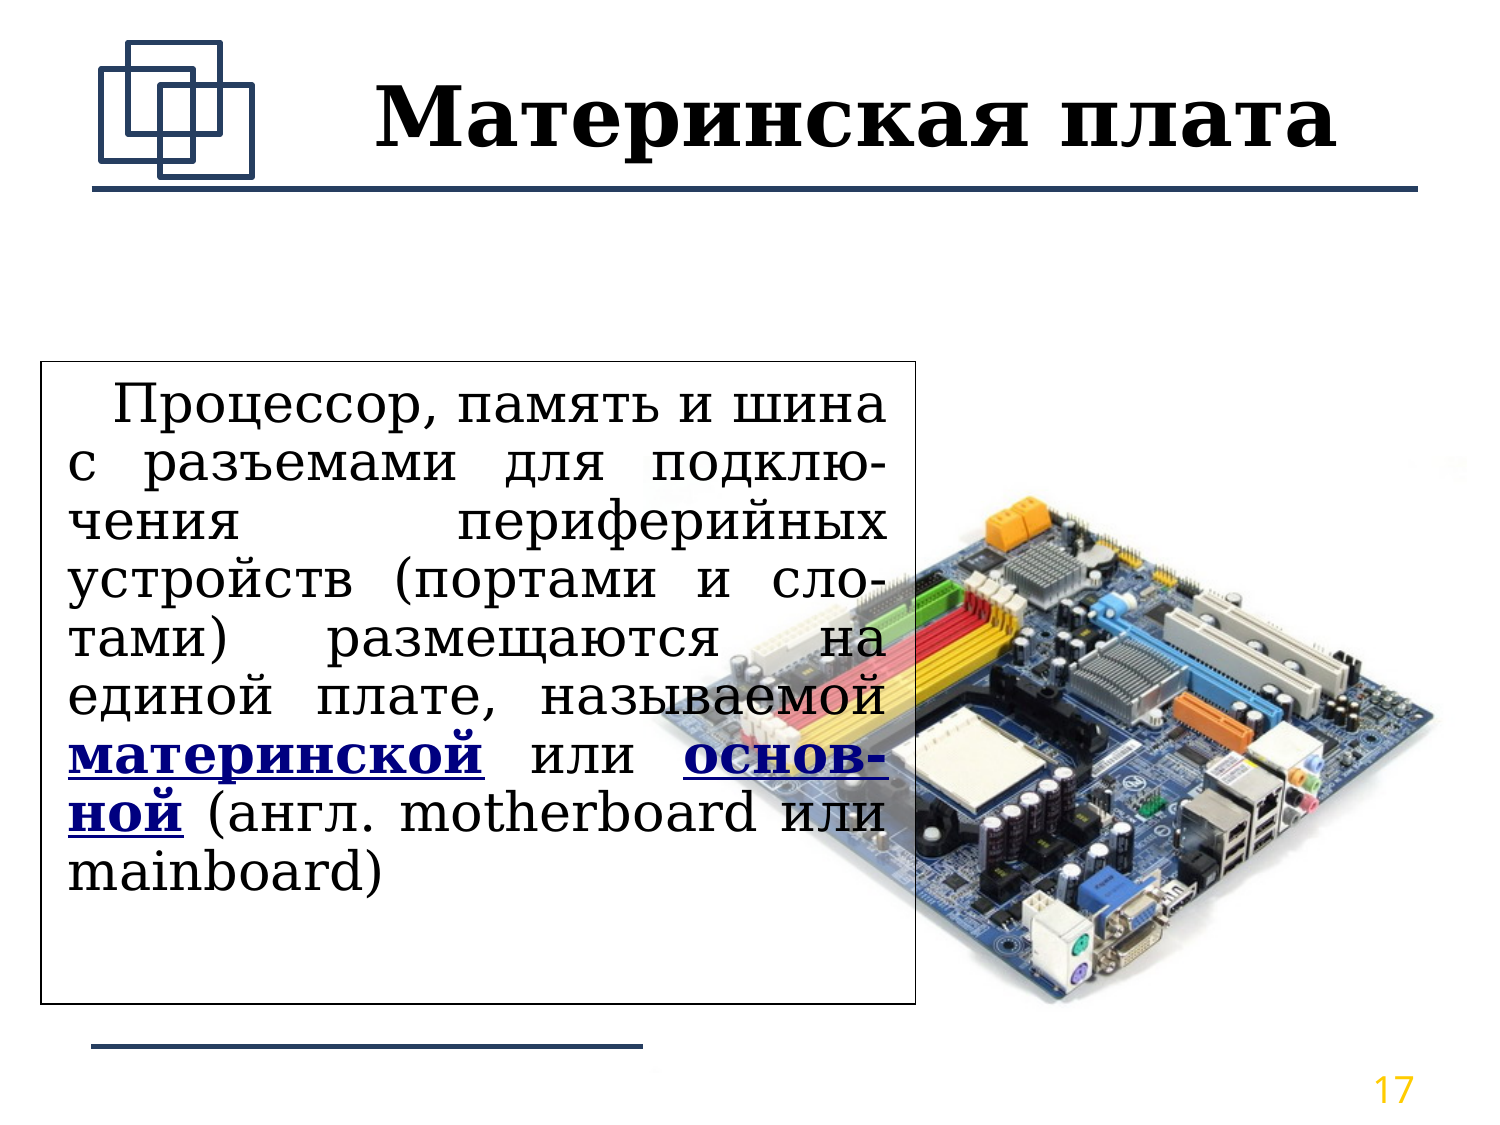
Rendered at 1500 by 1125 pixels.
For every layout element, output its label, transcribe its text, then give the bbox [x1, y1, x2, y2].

text_box Процессор, память и шина с разъемами для подклю-чения периферийных устройств (портами и сло-тами) размещаются на единой плате, называемой материнской или основ-ной (англ. motherboard или mainboard) [41, 361, 916, 1004]
picture [643, 456, 1467, 1073]
text_box Материнская плата [265, 49, 1447, 178]
